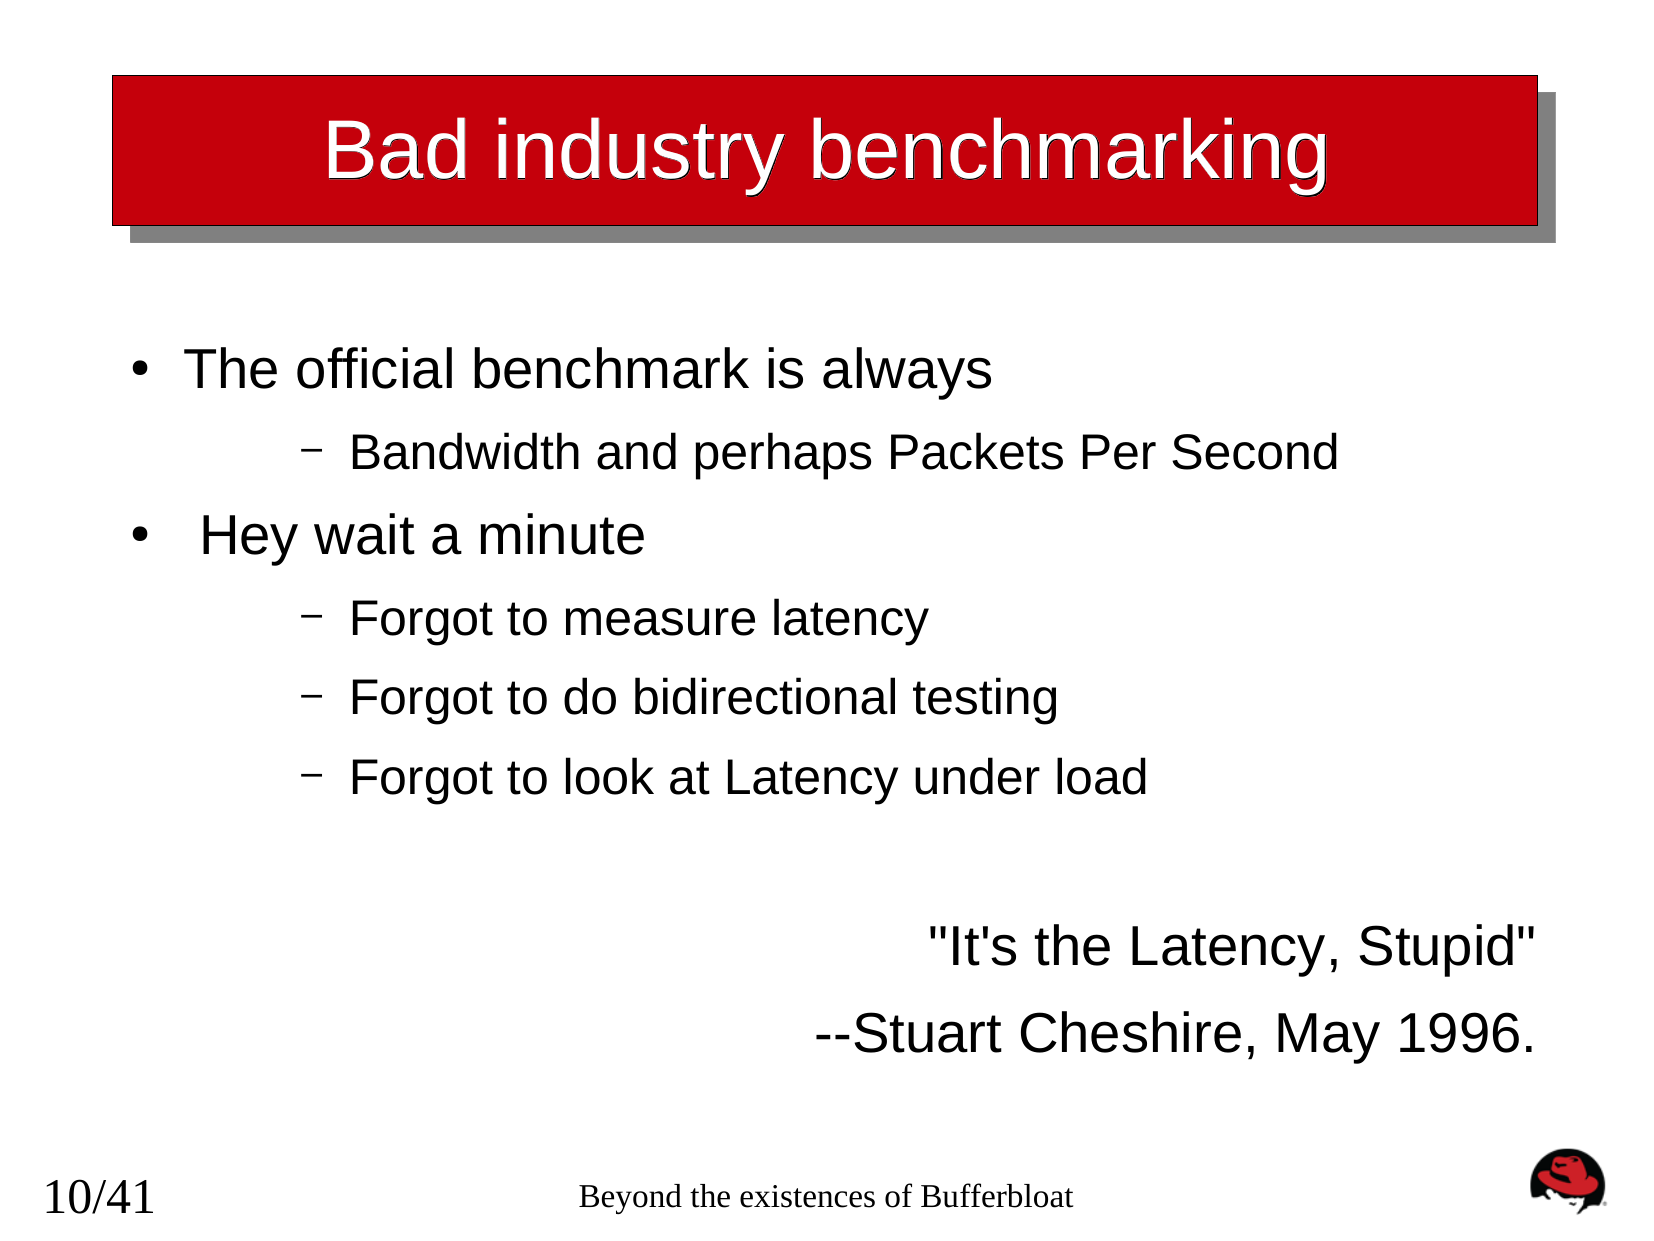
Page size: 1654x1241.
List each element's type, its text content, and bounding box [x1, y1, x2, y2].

list The official benchmark is always Bandwidth and perhaps Packets Per Second Hey wait a minute Forgot to measure latency Forgot to do bidirectional testing Forgot to look at Latency under load "It's the Latency, Stupid" --Stuart Cheshire, May 1996. [112, 337, 1538, 1152]
picture [1529, 1146, 1613, 1224]
title Bad industry benchmarking [116, 46, 1538, 254]
